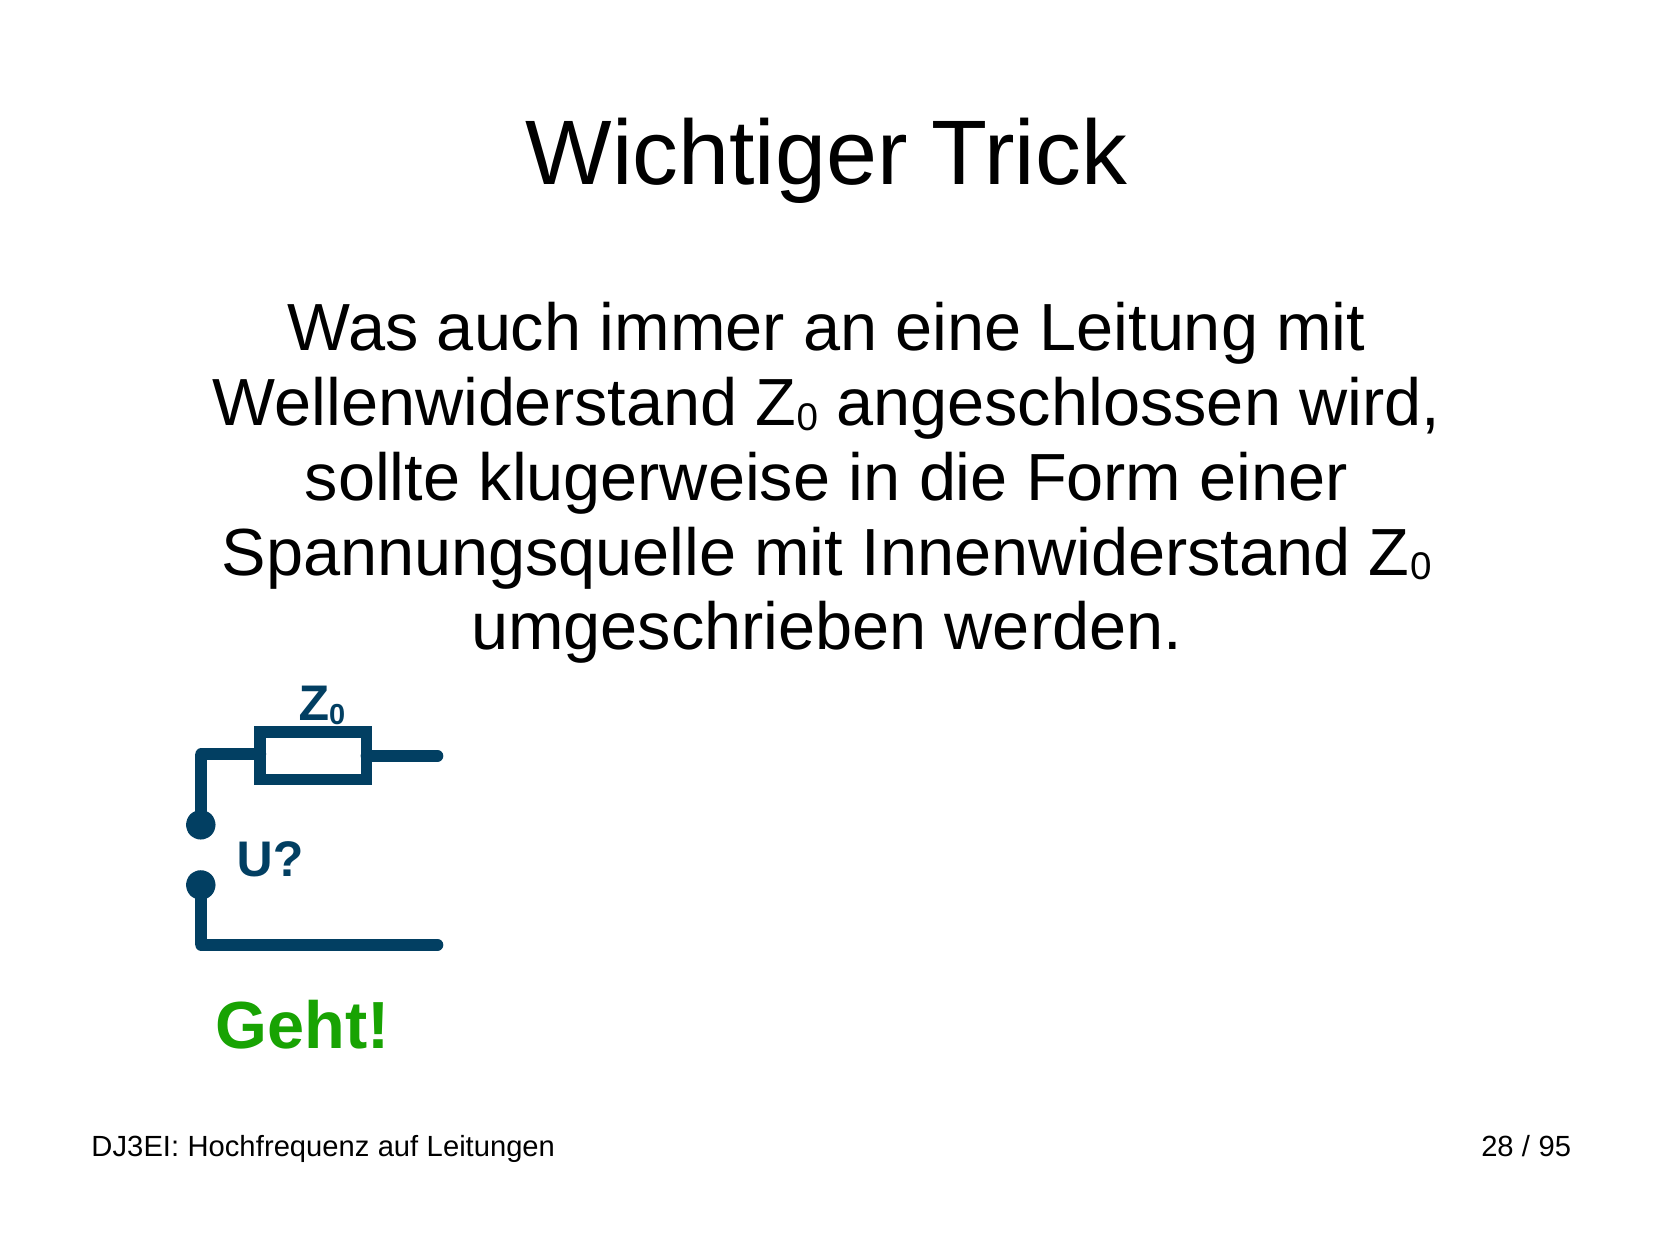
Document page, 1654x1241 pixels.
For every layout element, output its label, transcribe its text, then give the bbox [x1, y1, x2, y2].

title Wichtiger Trick [82, 49, 1571, 257]
text_box [260, 732, 367, 780]
text_box U? [215, 818, 361, 901]
text_box Geht! [200, 980, 543, 1075]
list Was auch immer an eine Leitung mit Wellenwiderstand Z0 angeschlossen wird, sollte klugerweise in die Form einer Spannungsquelle mit Innenwiderstand Z0 umgeschrieben werden. [82, 290, 1571, 756]
text_box Z0 [277, 661, 367, 745]
